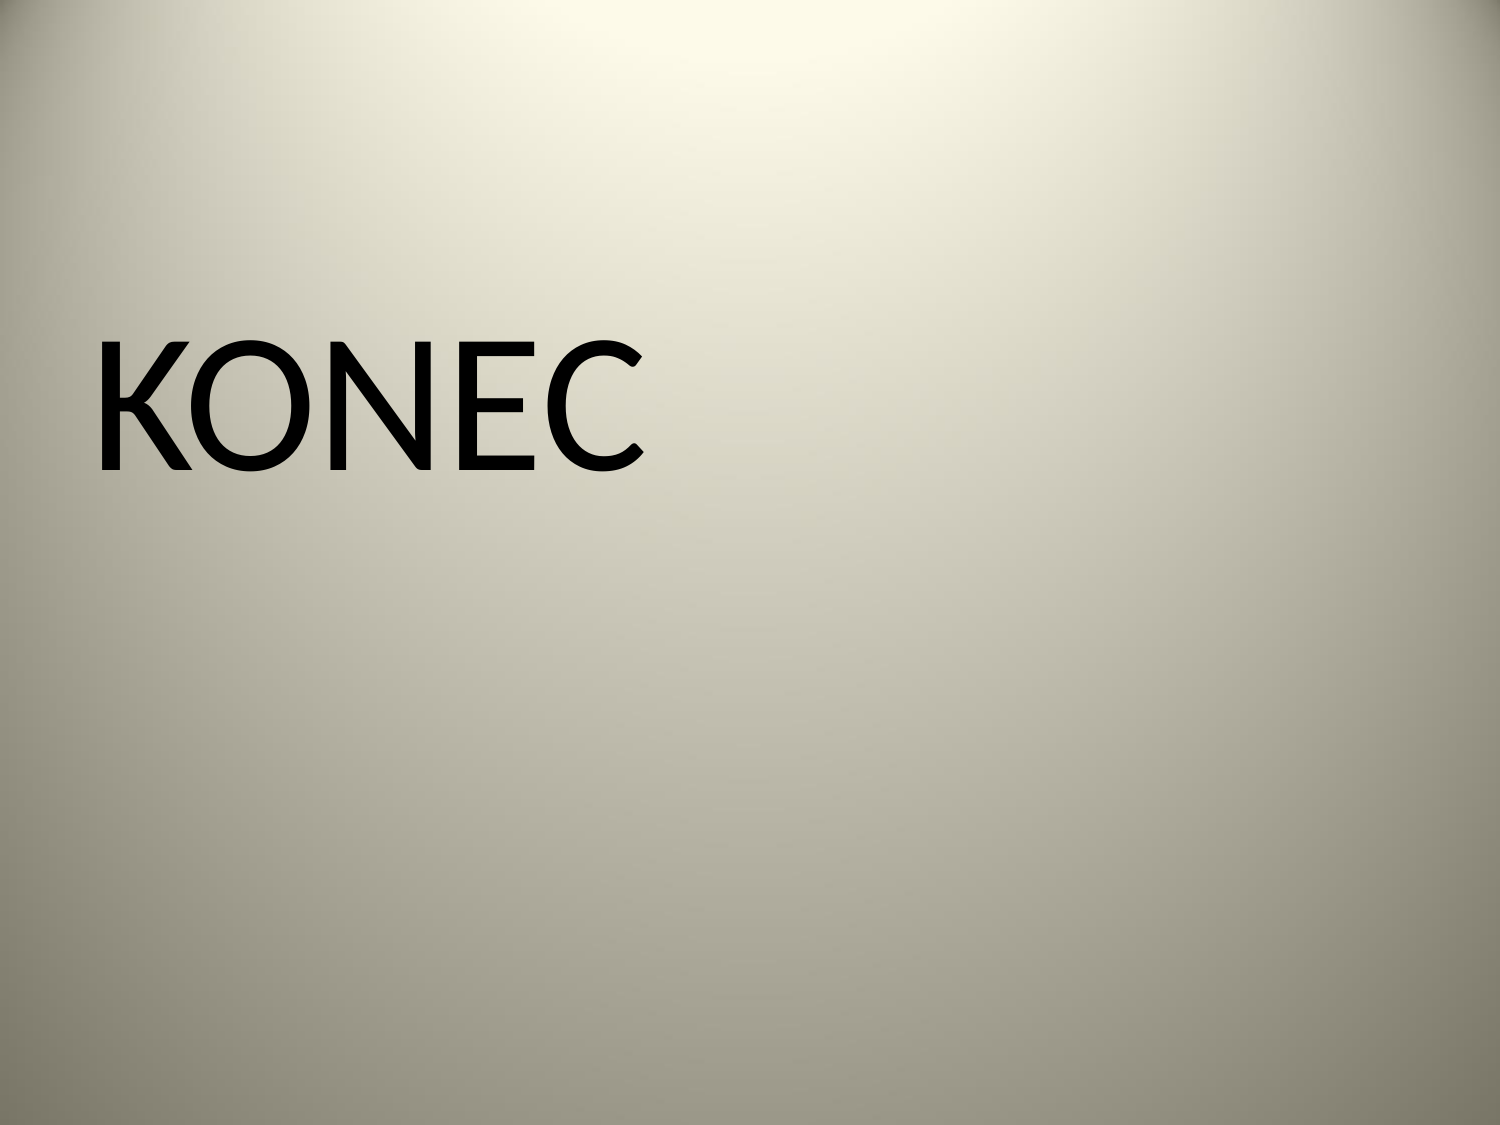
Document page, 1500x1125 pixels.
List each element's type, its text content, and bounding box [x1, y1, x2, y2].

picture [0, 0, 1500, 1125]
list KONEC [75, 262, 1425, 1005]
